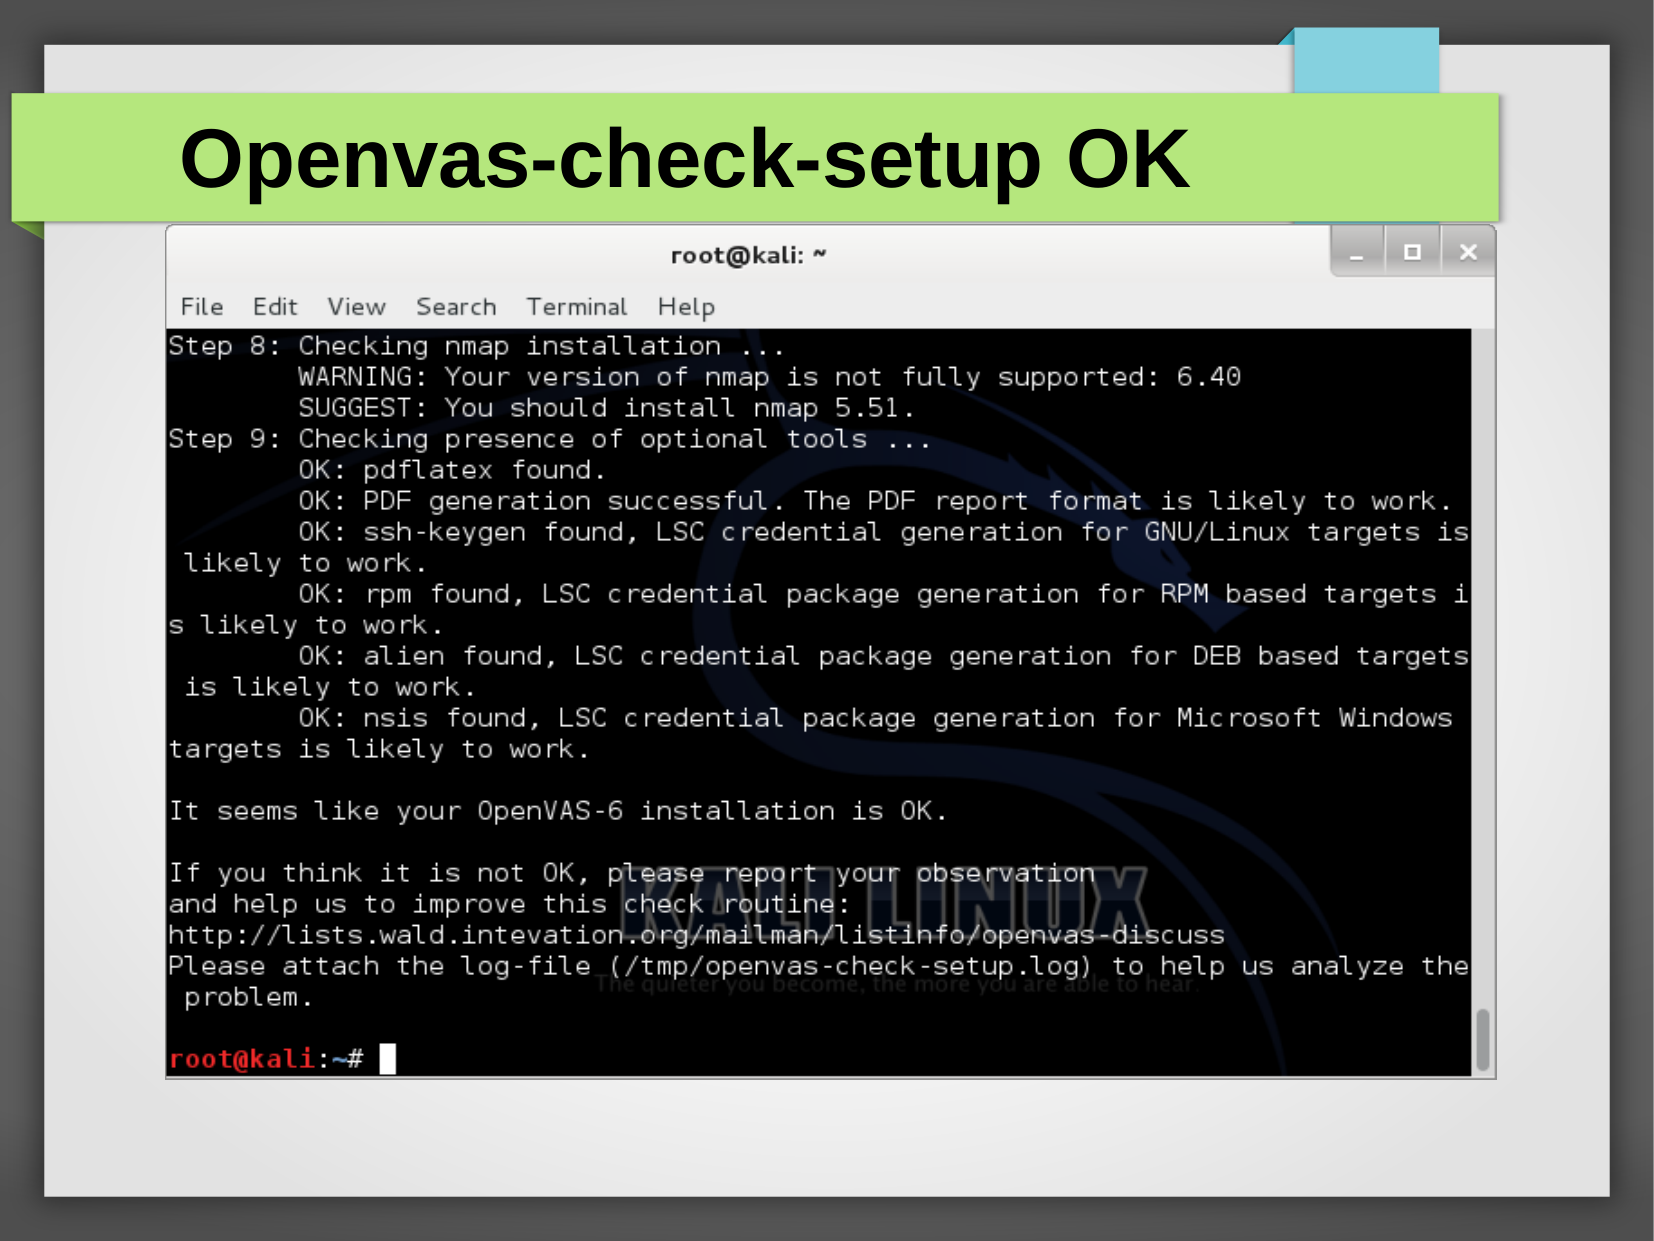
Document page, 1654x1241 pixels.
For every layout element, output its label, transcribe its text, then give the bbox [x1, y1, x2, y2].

text_box Openvas-check-setup OK [165, 105, 1208, 213]
picture [0, 0, 1654, 1241]
